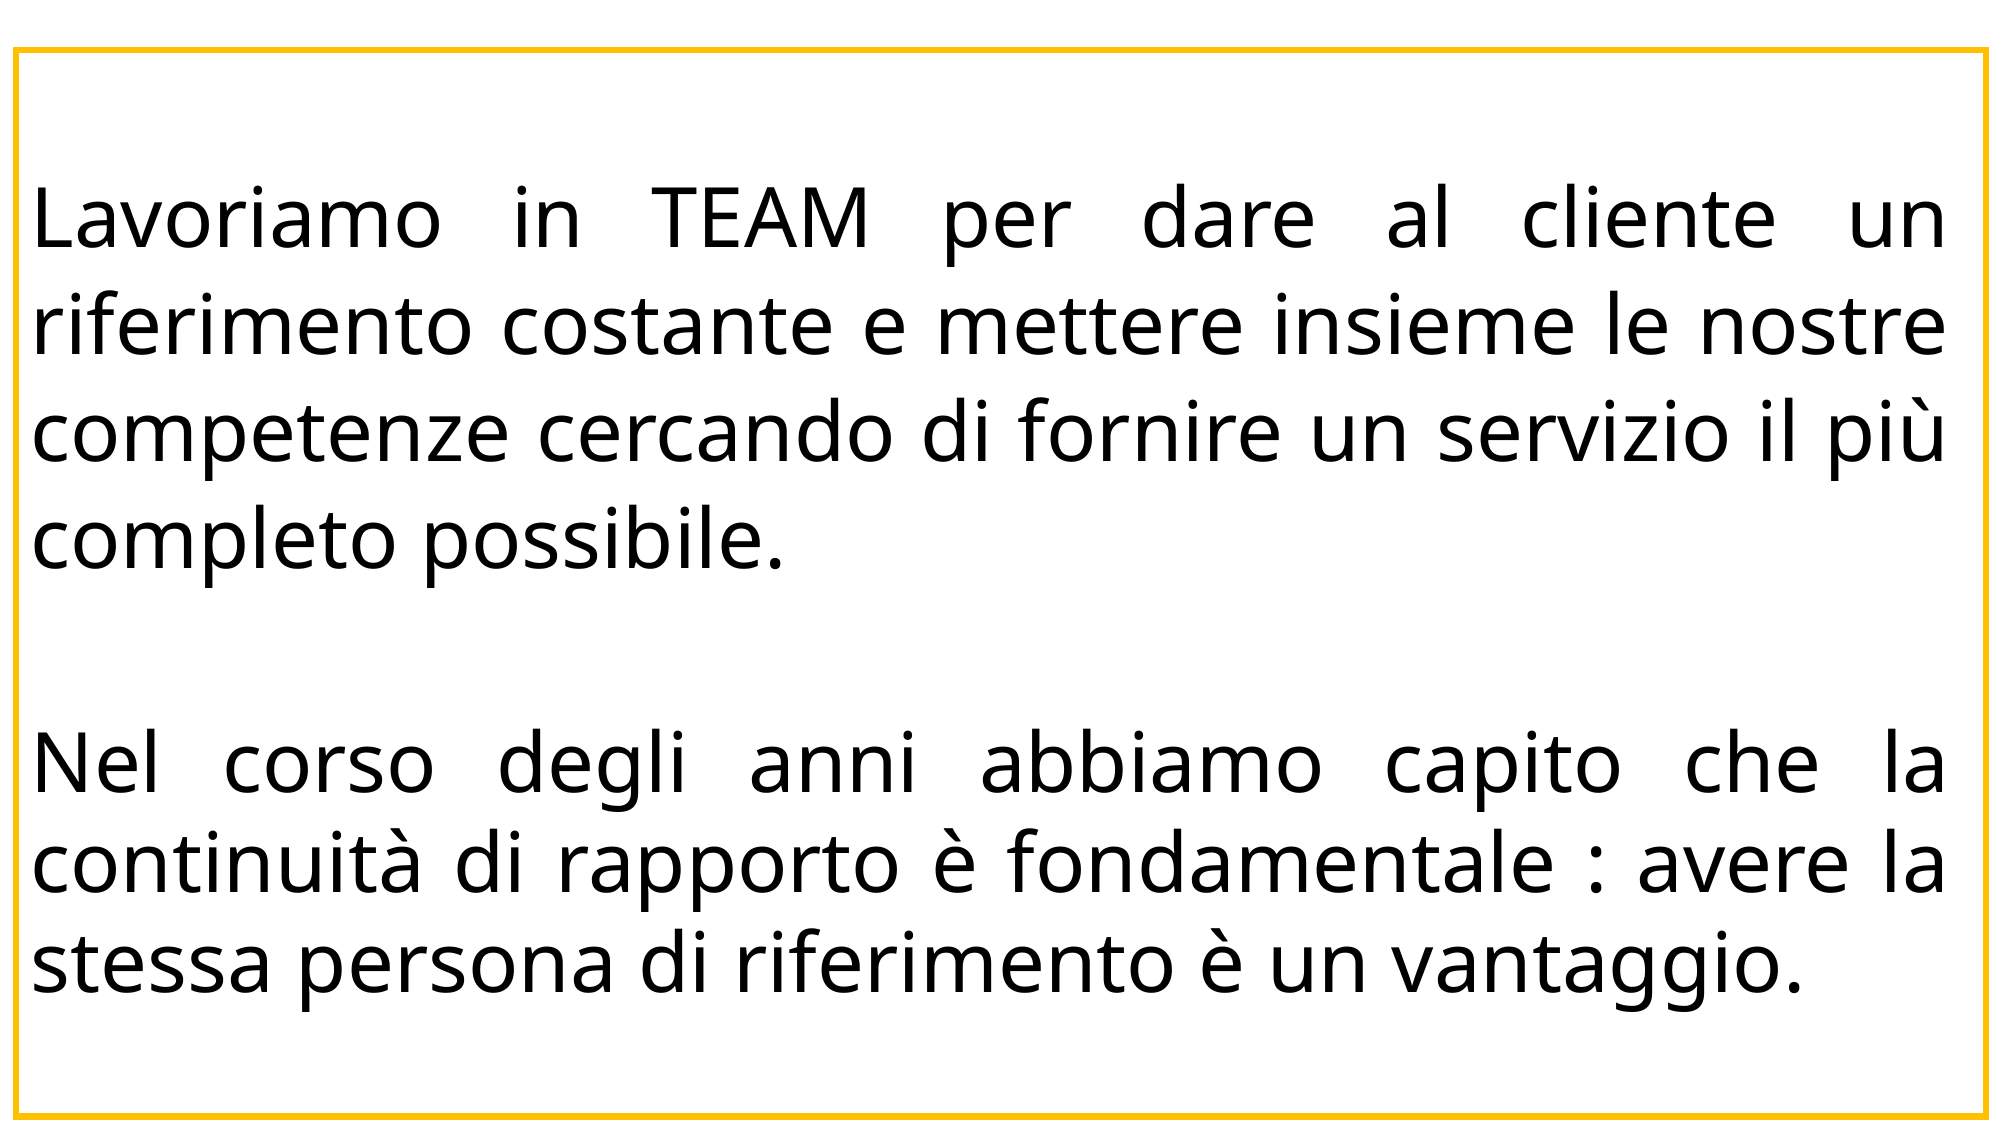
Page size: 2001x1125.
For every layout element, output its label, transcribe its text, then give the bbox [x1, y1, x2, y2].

text_box Lavoriamo in TEAM per dare al cliente un riferimento costante e mettere insieme le nostre competenze cercando di fornire un servizio il più completo possibile. Nel corso degli anni abbiamo capito che la continuità di rapporto è fondamentale : avere la stessa persona di riferimento è un vantaggio. [15, 50, 1986, 1103]
